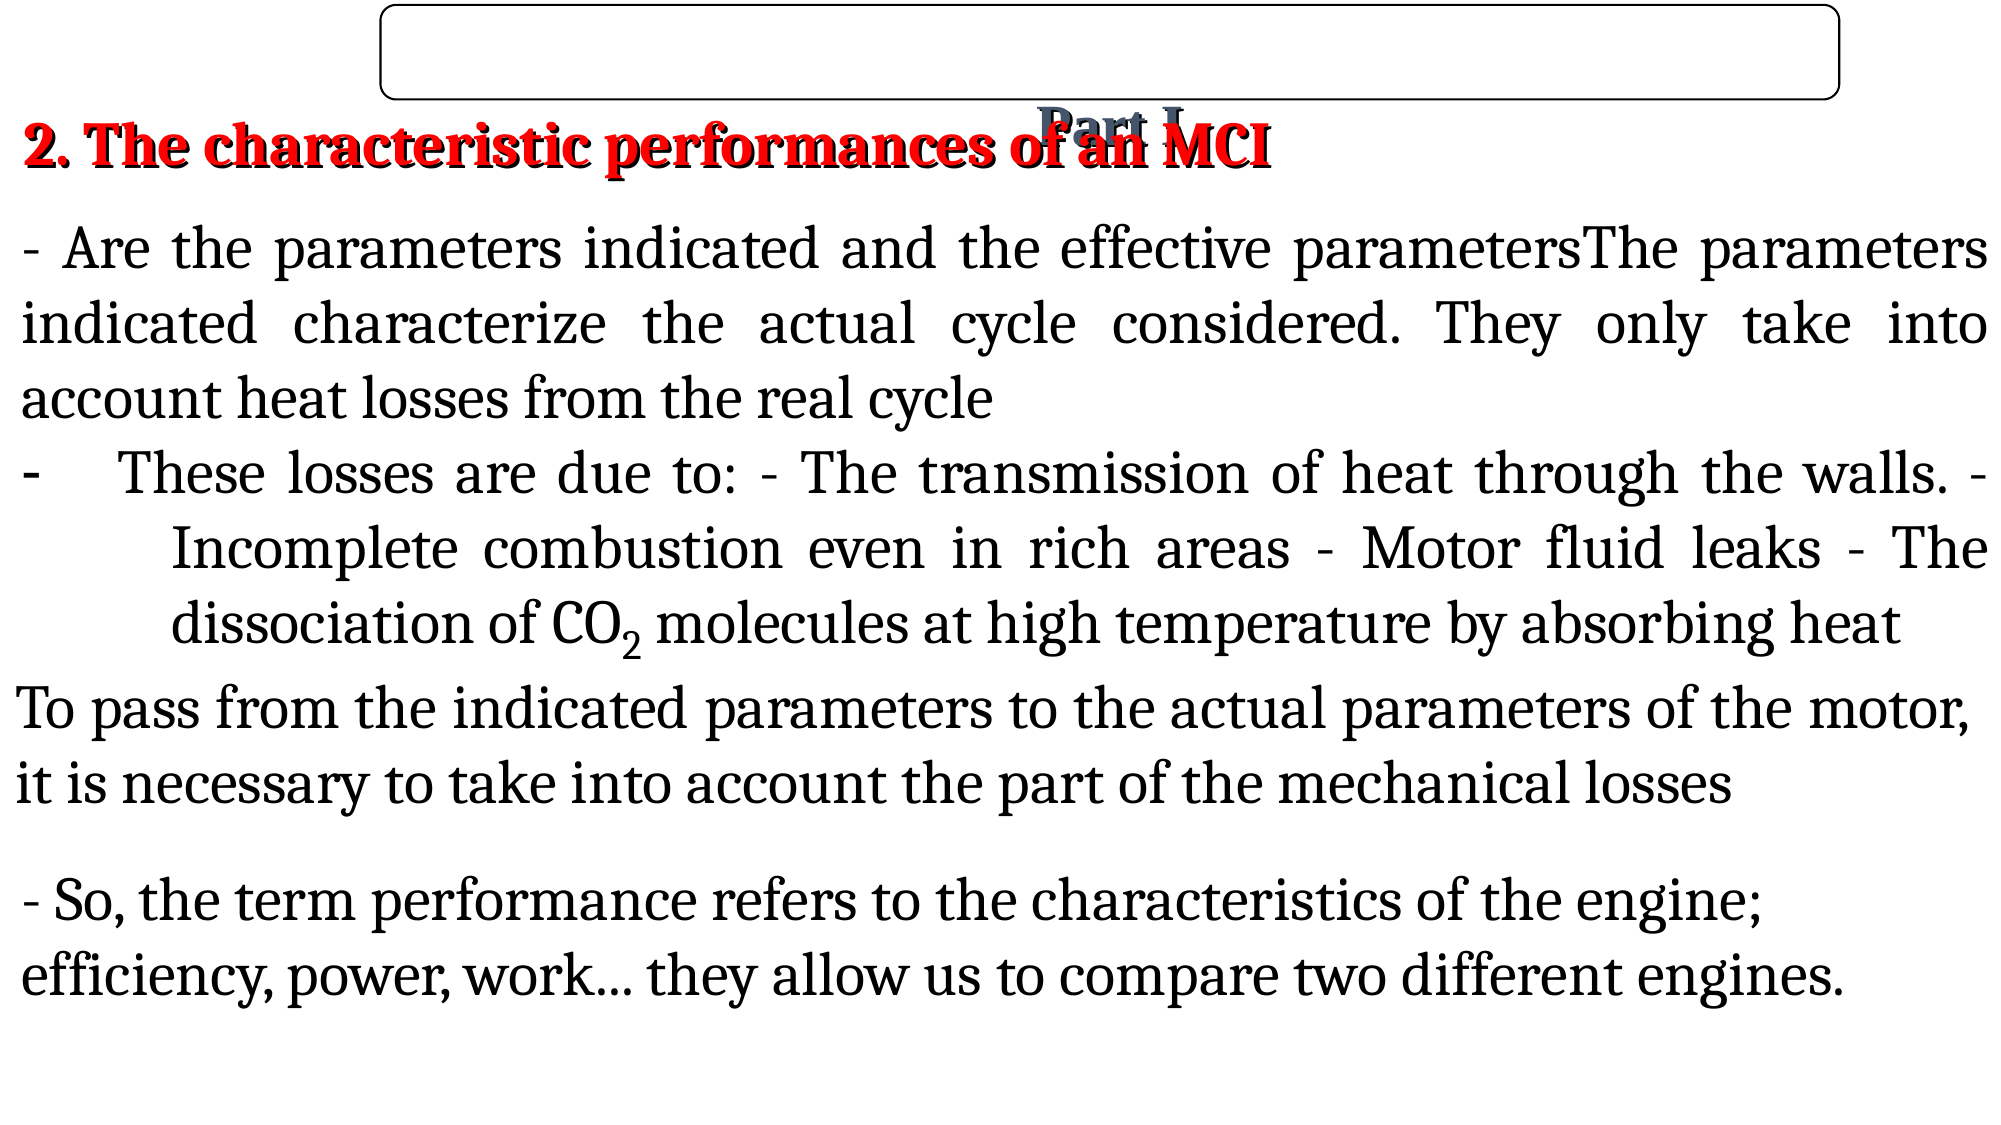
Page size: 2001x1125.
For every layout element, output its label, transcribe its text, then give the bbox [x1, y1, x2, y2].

text_box - So, the term performance refers to the characteristics of the engine; efficiency, power, work... they allow us to compare two different engines. [6, 850, 2000, 1018]
text_box 2. The characteristic performances of an MCI [8, 95, 1381, 187]
text_box To pass from the indicated parameters to the actual parameters of the motor, it is necessary to take into account the part of the mechanical losses [0, 658, 2000, 825]
text_box Part I [380, 4, 1840, 100]
text_box - Are the parameters indicated and the effective parametersThe parameters indicated characterize the actual cycle considered. They only take into account heat losses from the real cycle These losses are due to: - The transmission of heat through the walls. - Incomplete combustion even in rich areas - Motor fluid leaks - The dissociation of CO2 molecules at high temperature by absorbing heat [6, 199, 2000, 658]
